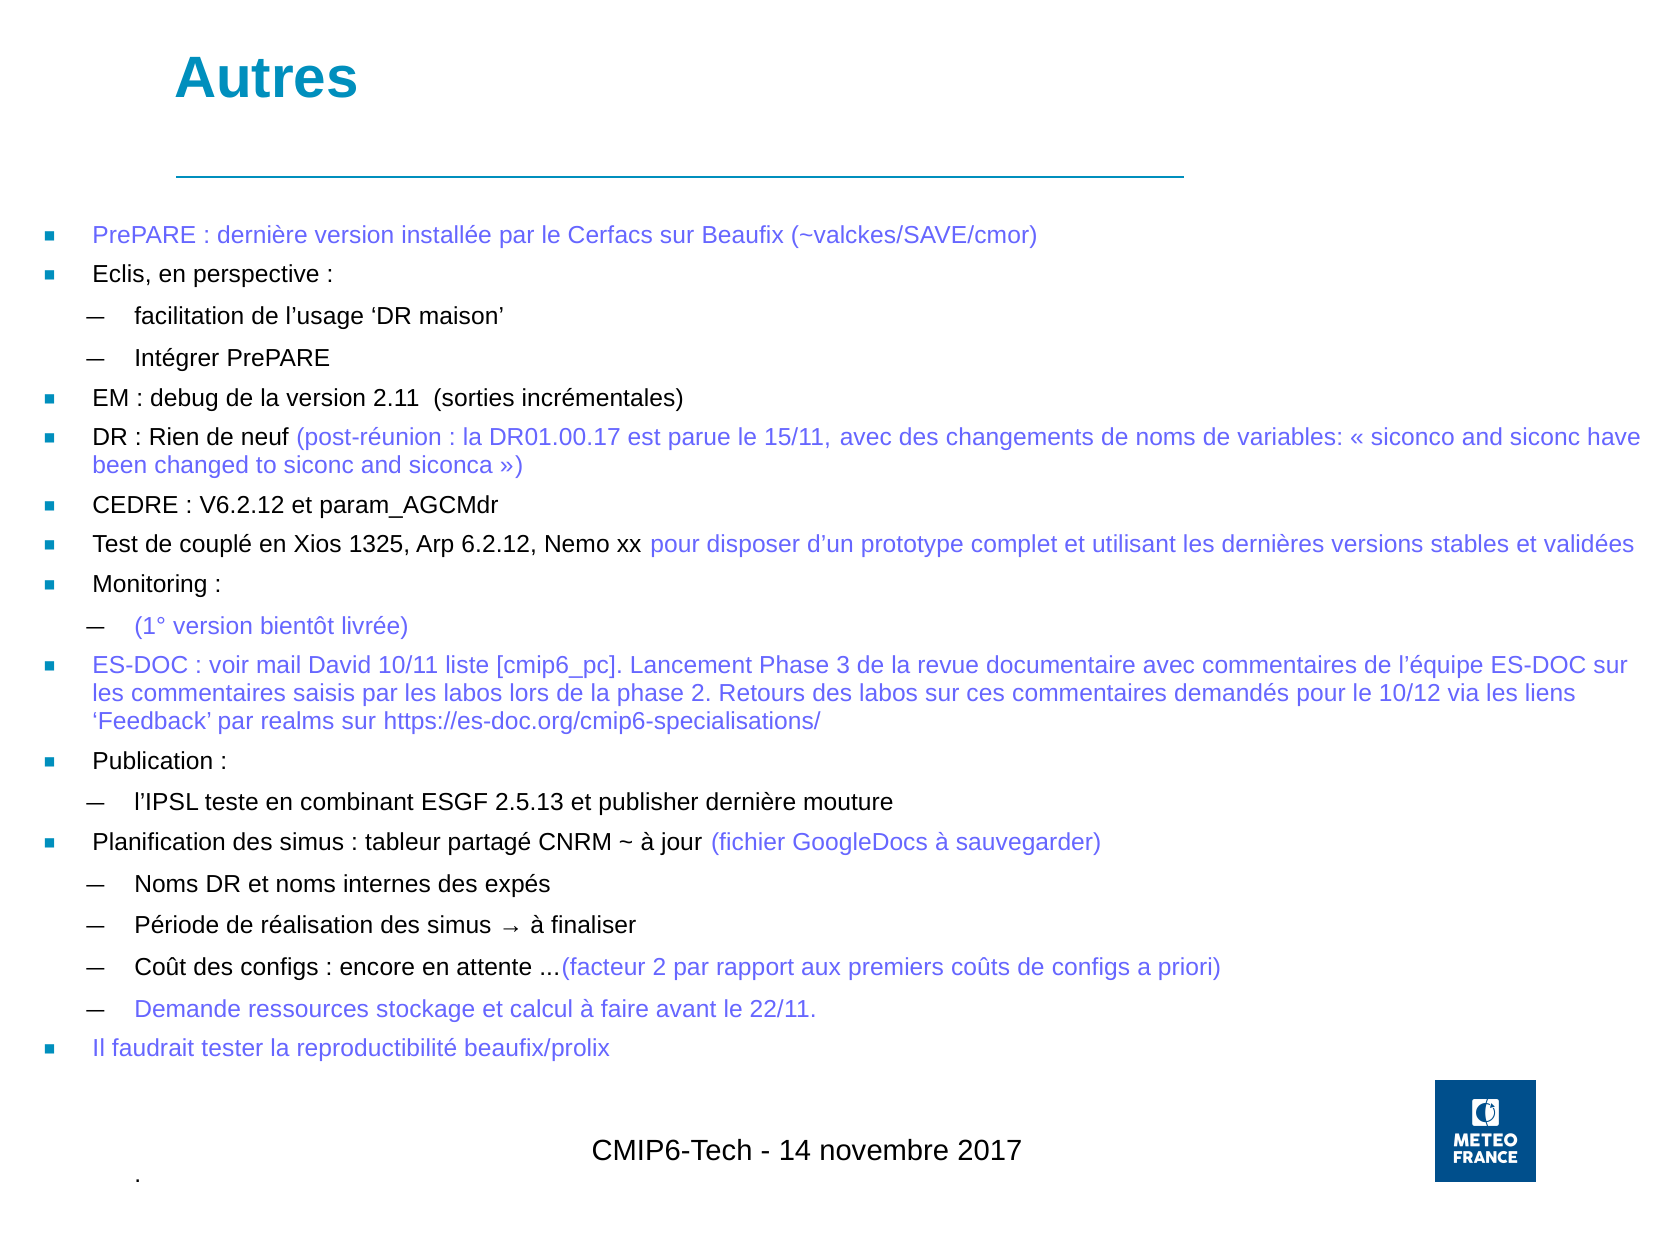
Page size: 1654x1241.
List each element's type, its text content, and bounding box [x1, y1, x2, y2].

list PrePARE : dernière version installée par le Cerfacs sur Beaufix (~valckes/SAVE/cmor) Eclis, en perspective : facilitation de l’usage ‘DR maison’ Intégrer PrePARE EM : debug de la version 2.11 (sorties incrémentales) DR : Rien de neuf (post-réunion : la DR01.00.17 est parue le 15/11, avec des changements de noms de variables: « siconco and siconc have been changed to siconc and siconca ») CEDRE : V6.2.12 et param_AGCMdr Test de couplé en Xios 1325, Arp 6.2.12, Nemo xx pour disposer d’un prototype complet et utilisant les dernières versions stables et validées Monitoring : (1° version bientôt livrée) ES-DOC : voir mail David 10/11 liste [cmip6_pc]. Lancement Phase 3 de la revue documentaire avec commentaires de l’équipe ES-DOC sur les commentaires saisis par les labos lors de la phase 2. Retours des labos sur ces commentaires demandés pour le 10/12 via les liens ‘Feedback’ par realms sur https://es-doc.org/cmip6-specialisations/ Publication : l’IPSL teste en combinant ESGF 2.5.13 et publisher dernière mouture Planification des simus : tableur partagé CNRM ~ à jour (fichier GoogleDocs à sauvegarder) Noms DR et noms internes des expés Période de réalisation des simus → à finaliser Coût des configs : encore en attente ...(facteur 2 par rapport aux premiers coûts de configs a priori) Demande ressources stockage et calcul à faire avant le 22/11. Il faudrait tester la reproductibilité beaufix/prolix . [33, 220, 1645, 1222]
title Autres [174, 0, 1654, 156]
